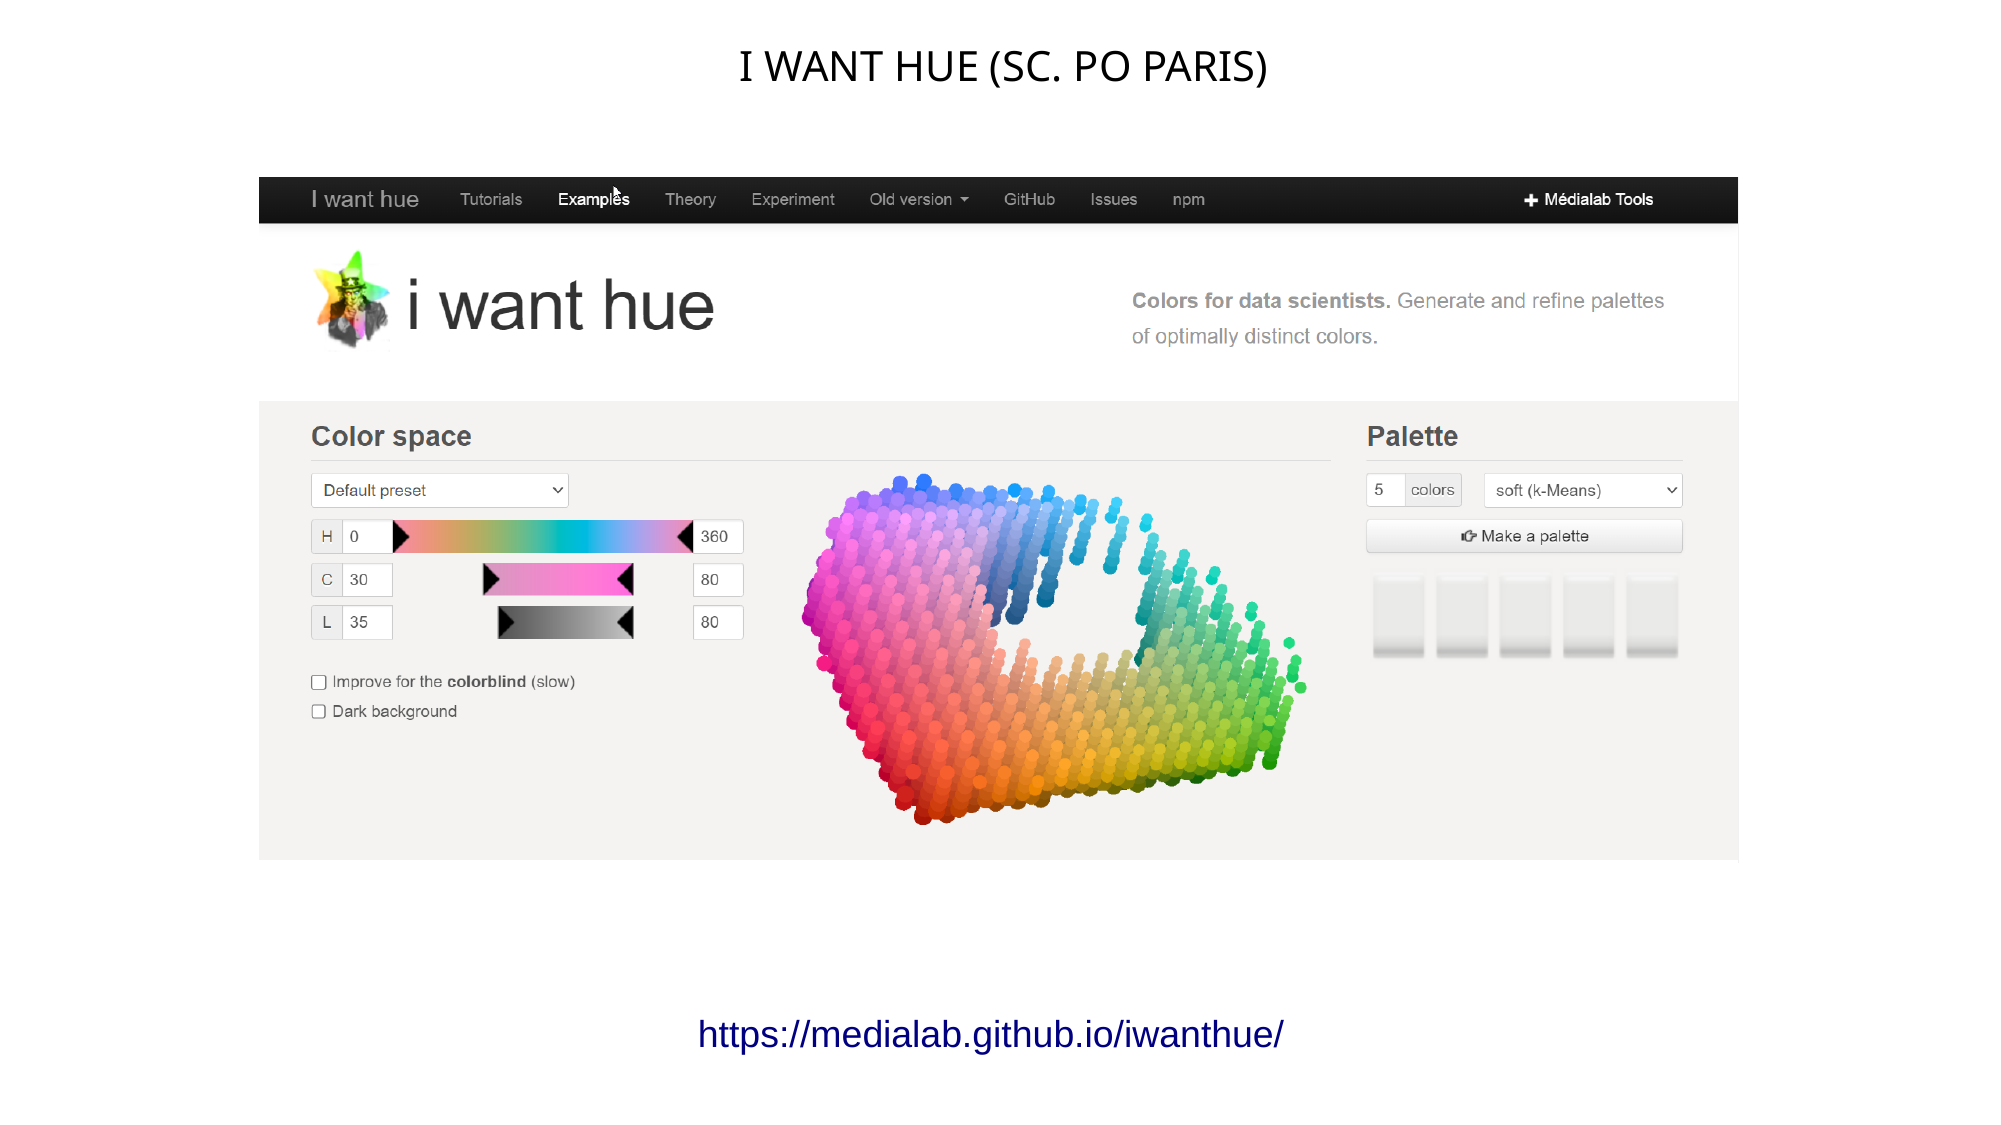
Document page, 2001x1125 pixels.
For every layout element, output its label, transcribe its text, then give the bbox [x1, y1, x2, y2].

picture [259, 177, 1739, 863]
text_box I want hue (sc. Po paris) [0, 0, 2000, 130]
text_box https://medialab.github.io/iwanthue/ [683, 1006, 1300, 1063]
